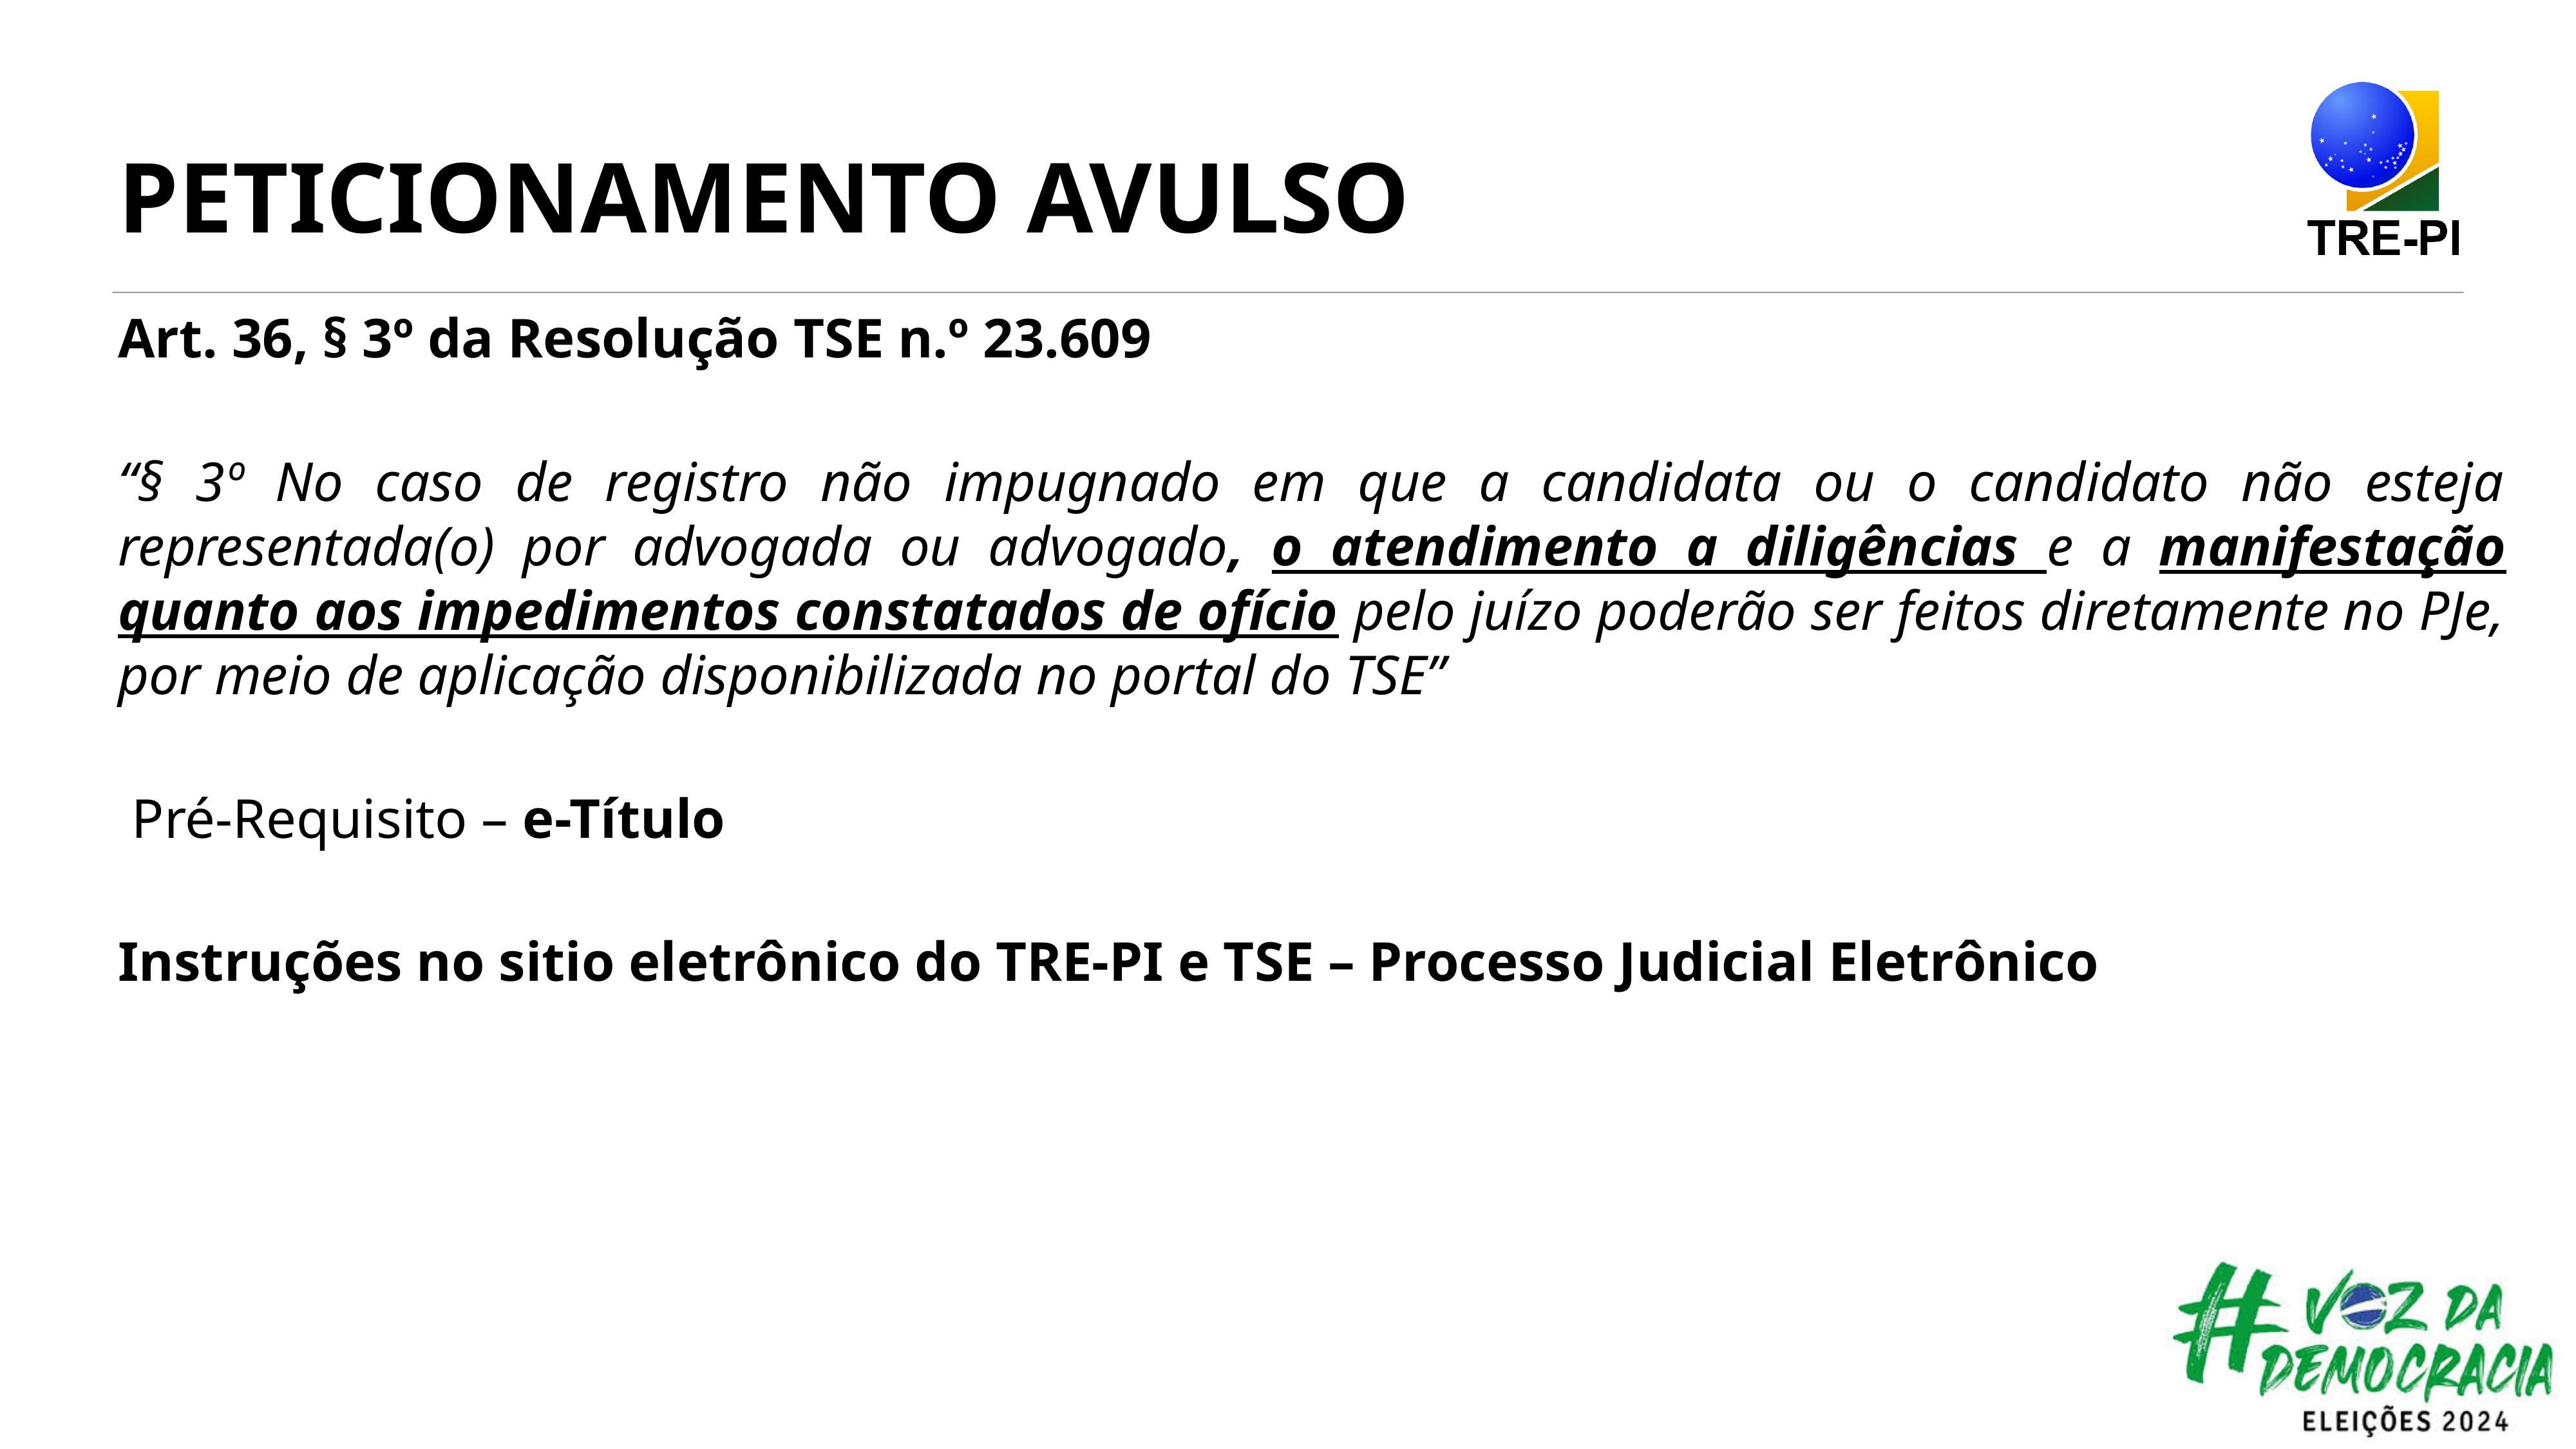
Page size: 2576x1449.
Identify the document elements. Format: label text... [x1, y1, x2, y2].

picture [2166, 1235, 2562, 1449]
title PETICIONAMENTO AVULSO [112, 50, 2462, 258]
list Art. 36, § 3º da Resolução TSE n.º 23.609 “§ 3º No caso de registro não impugnado em que a candidata ou o candidato não esteja representada(o) por advogada ou advogado, o atendimento a diligências e a manifestação quanto aos impedimentos constatados de ofício pelo juízo poderão ser feitos diretamente no PJe, por meio de aplicação disponibilizada no portal do TSE” Pré-Requisito – e-Título Instruções no sitio eletrônico do TRE-PI e TSE – Processo Judicial Eletrônico [112, 299, 2512, 1372]
picture [2306, 82, 2459, 255]
